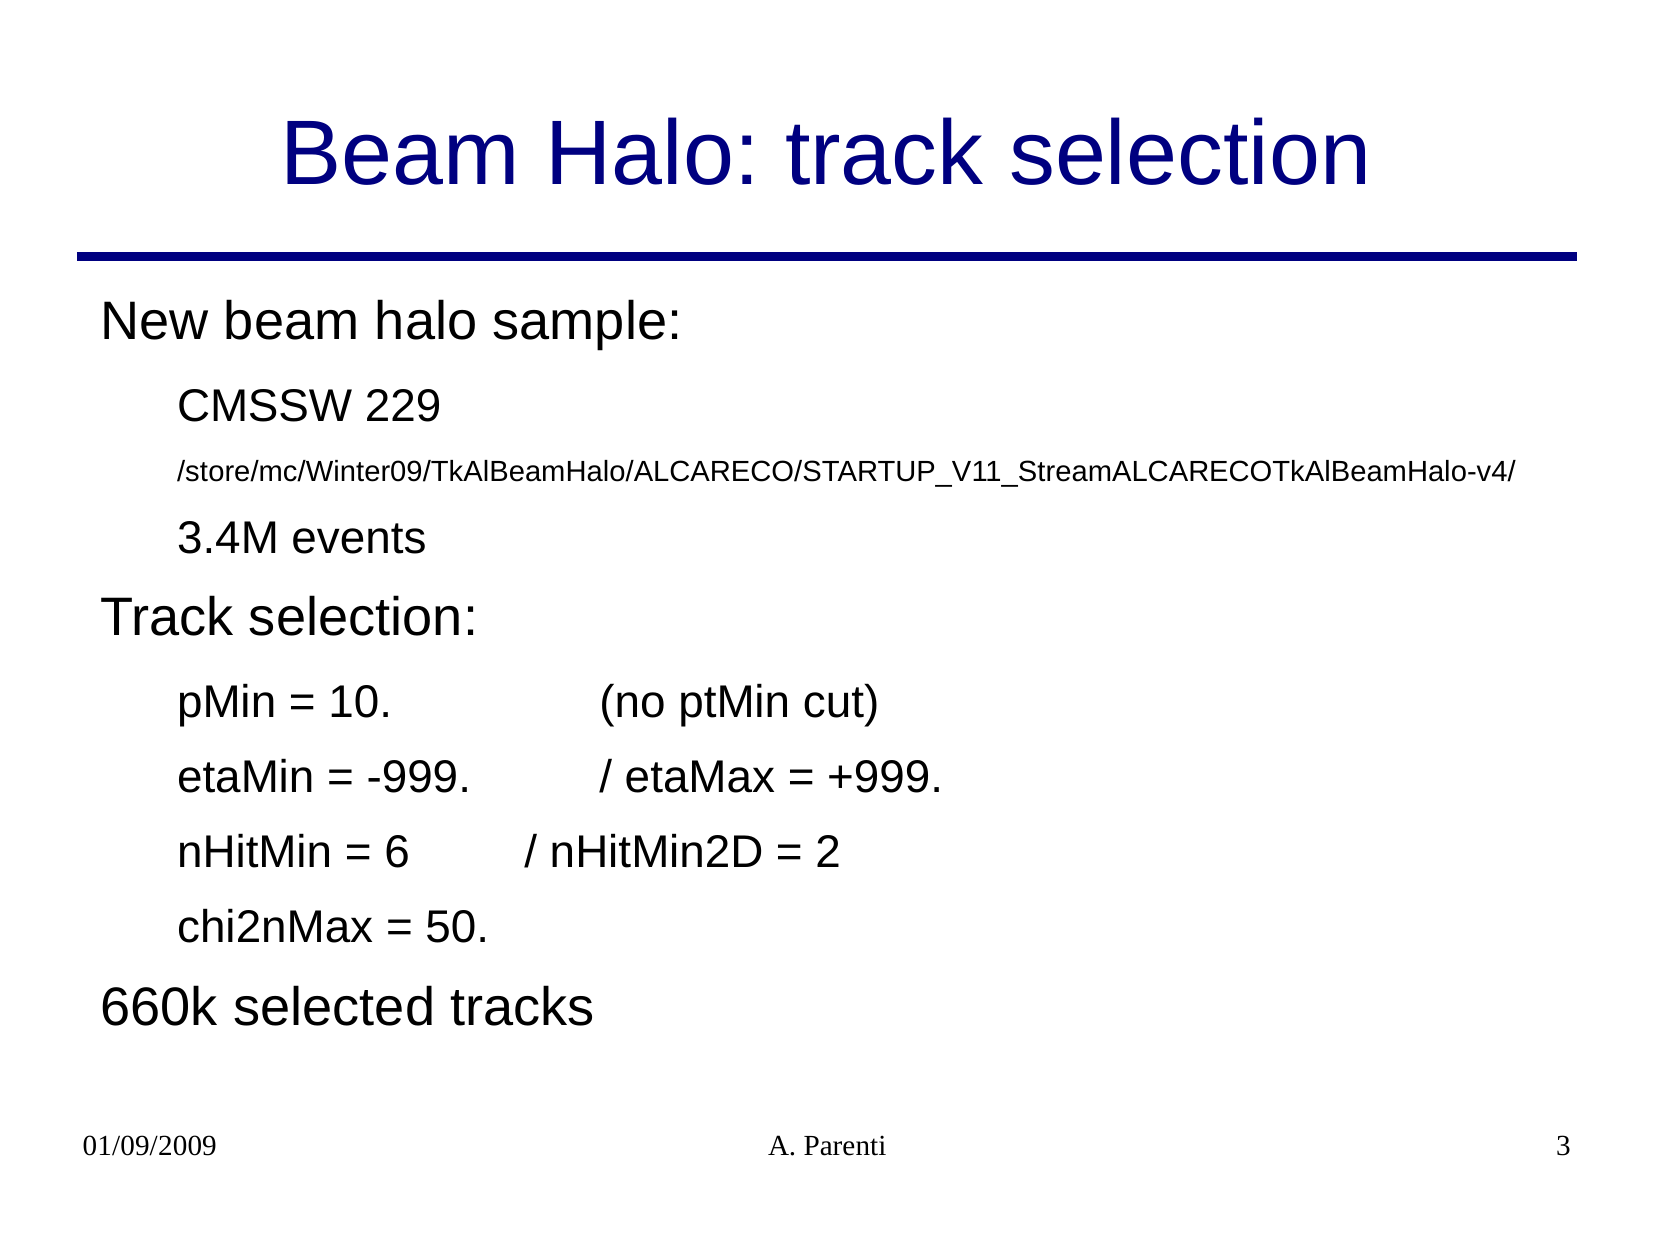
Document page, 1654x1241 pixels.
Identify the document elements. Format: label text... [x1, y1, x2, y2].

list New beam halo sample: CMSSW 229 /store/mc/Winter09/TkAlBeamHalo/ALCARECO/STARTUP_V11_StreamALCARECOTkAlBeamHalo-v4/ 3.4M events Track selection: pMin = 10. (no ptMin cut) etaMin = -999. / etaMax = +999. nHitMin = 6 / nHitMin2D = 2 chi2nMax = 50. 660k selected tracks [82, 290, 1571, 1094]
title Beam Halo: track selection [82, 49, 1571, 257]
